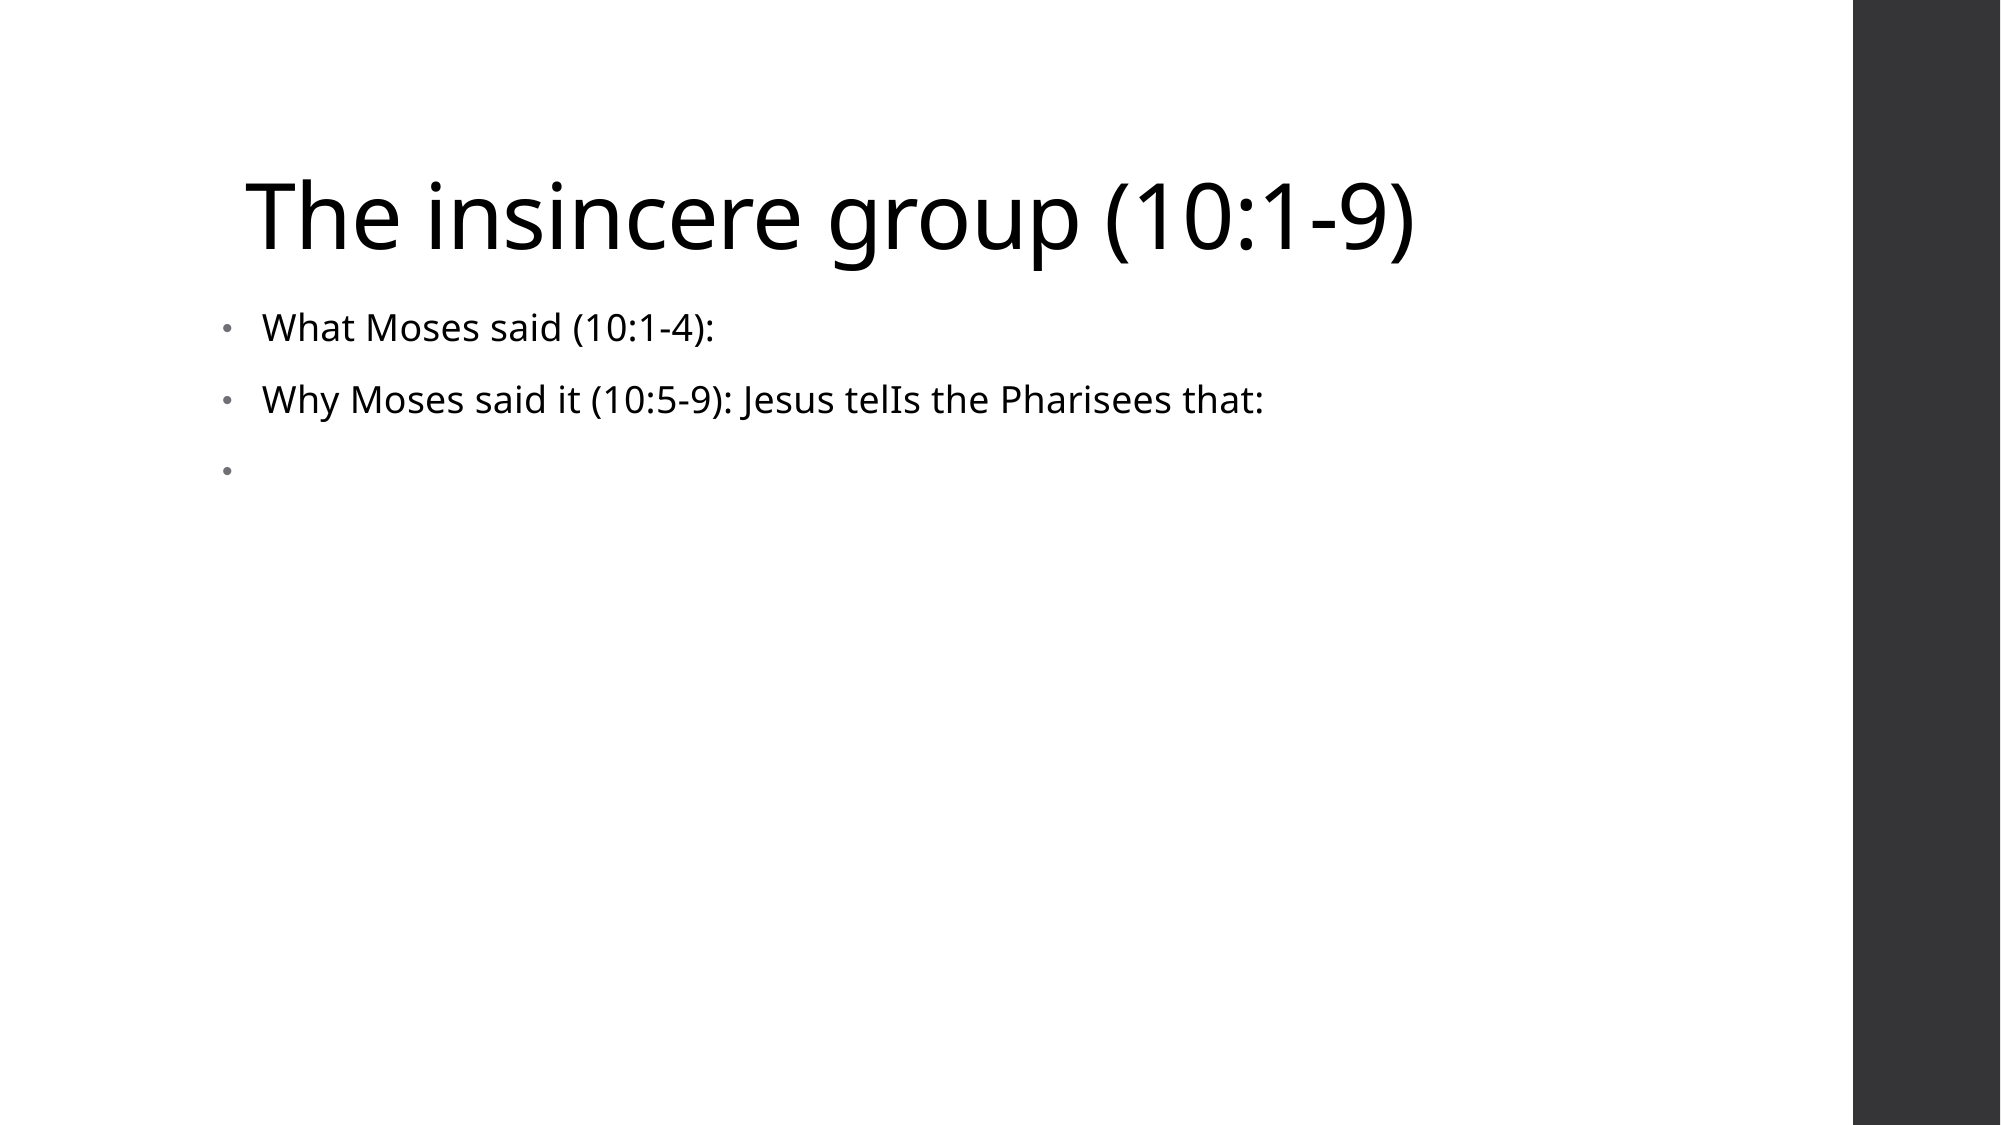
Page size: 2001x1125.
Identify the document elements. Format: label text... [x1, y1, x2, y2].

title The insincere group (10:1-9) [206, 60, 1797, 278]
list What Moses said (10:1-4): Why Moses said it (10:5-9): Jesus telIs the Pharisees that: [206, 299, 1617, 1014]
